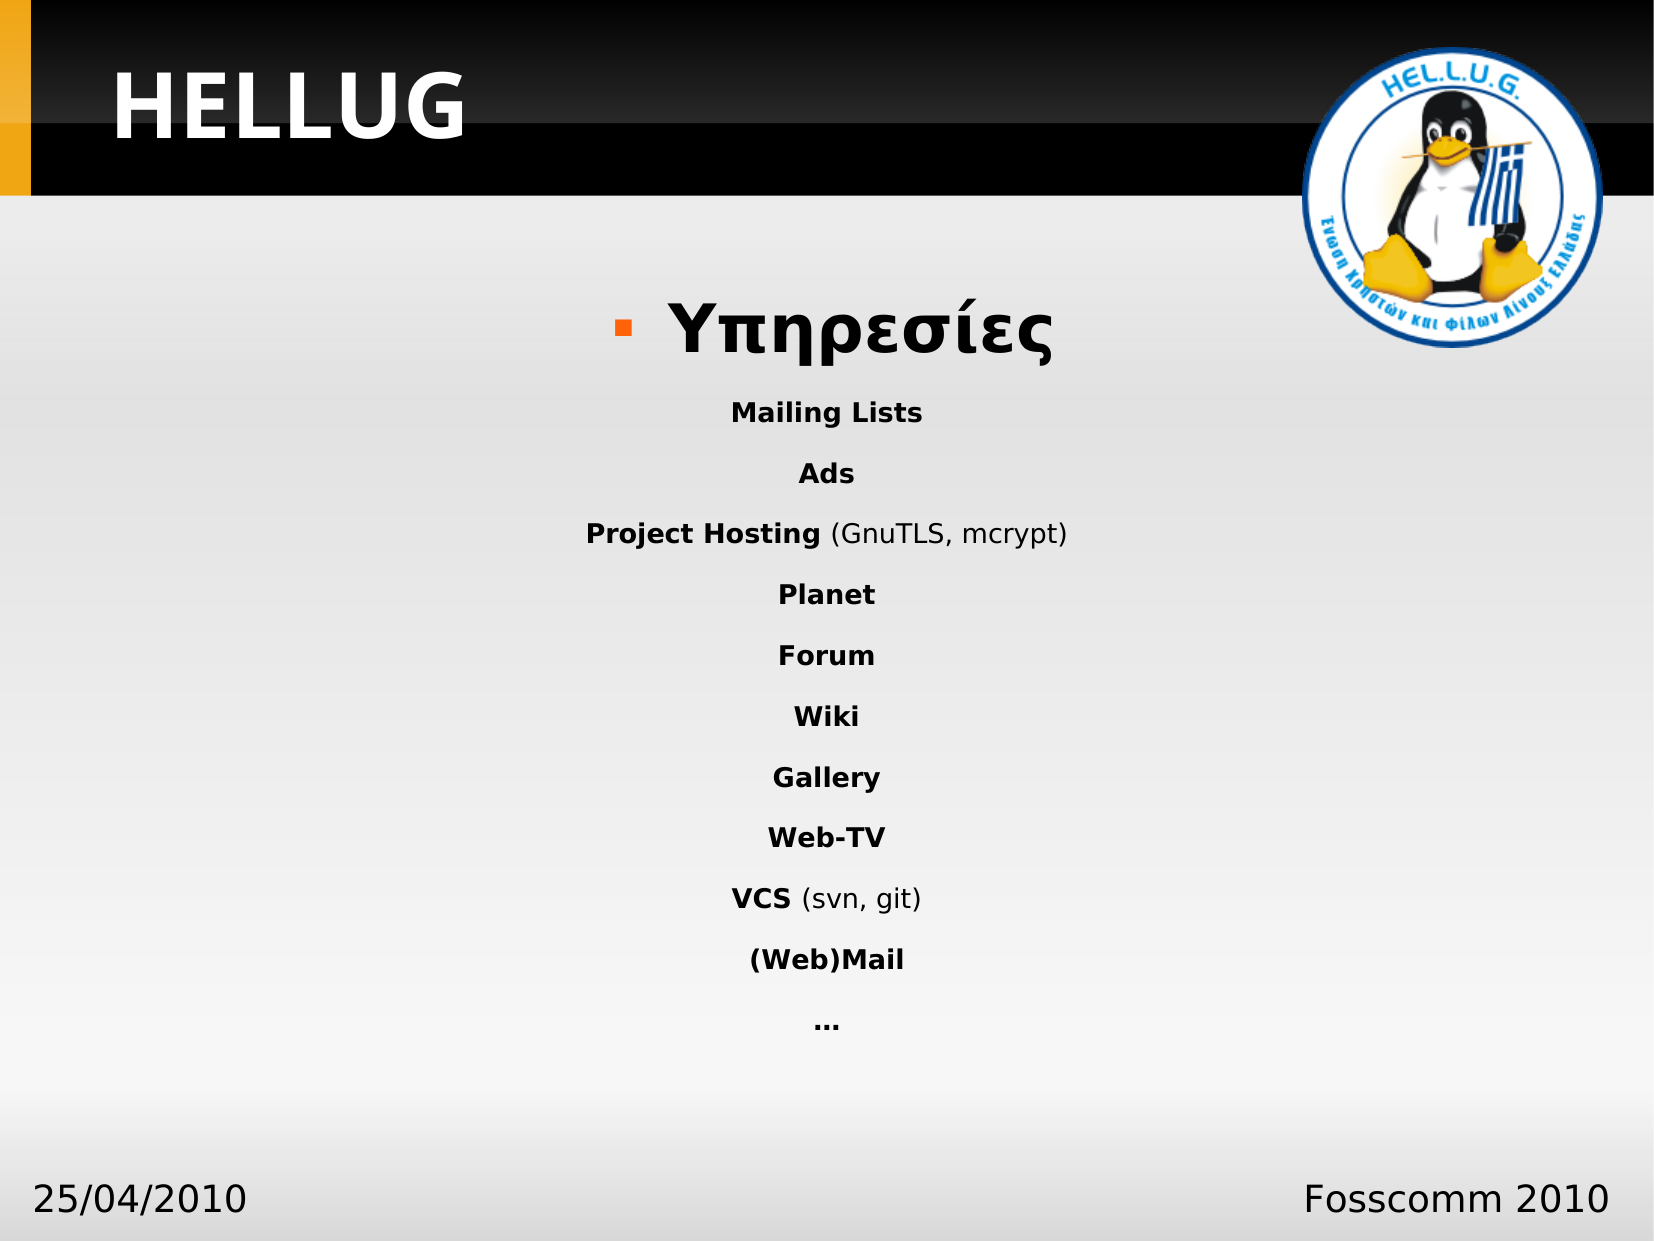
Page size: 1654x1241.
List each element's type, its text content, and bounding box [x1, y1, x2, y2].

table_header Fosscomm 2010 [1275, 1170, 1637, 1229]
table_header 25/04/2010 [18, 1170, 300, 1229]
list Υπηρεσίες Mailing Lists Ads Project Hosting (GnuTLS, mcrypt) Planet Forum Wiki Gallery Web-TV VCS (svn, git) (Web)Mail … [82, 290, 1571, 1109]
picture [0, 0, 1654, 1241]
title HELLUG [76, 0, 1565, 208]
